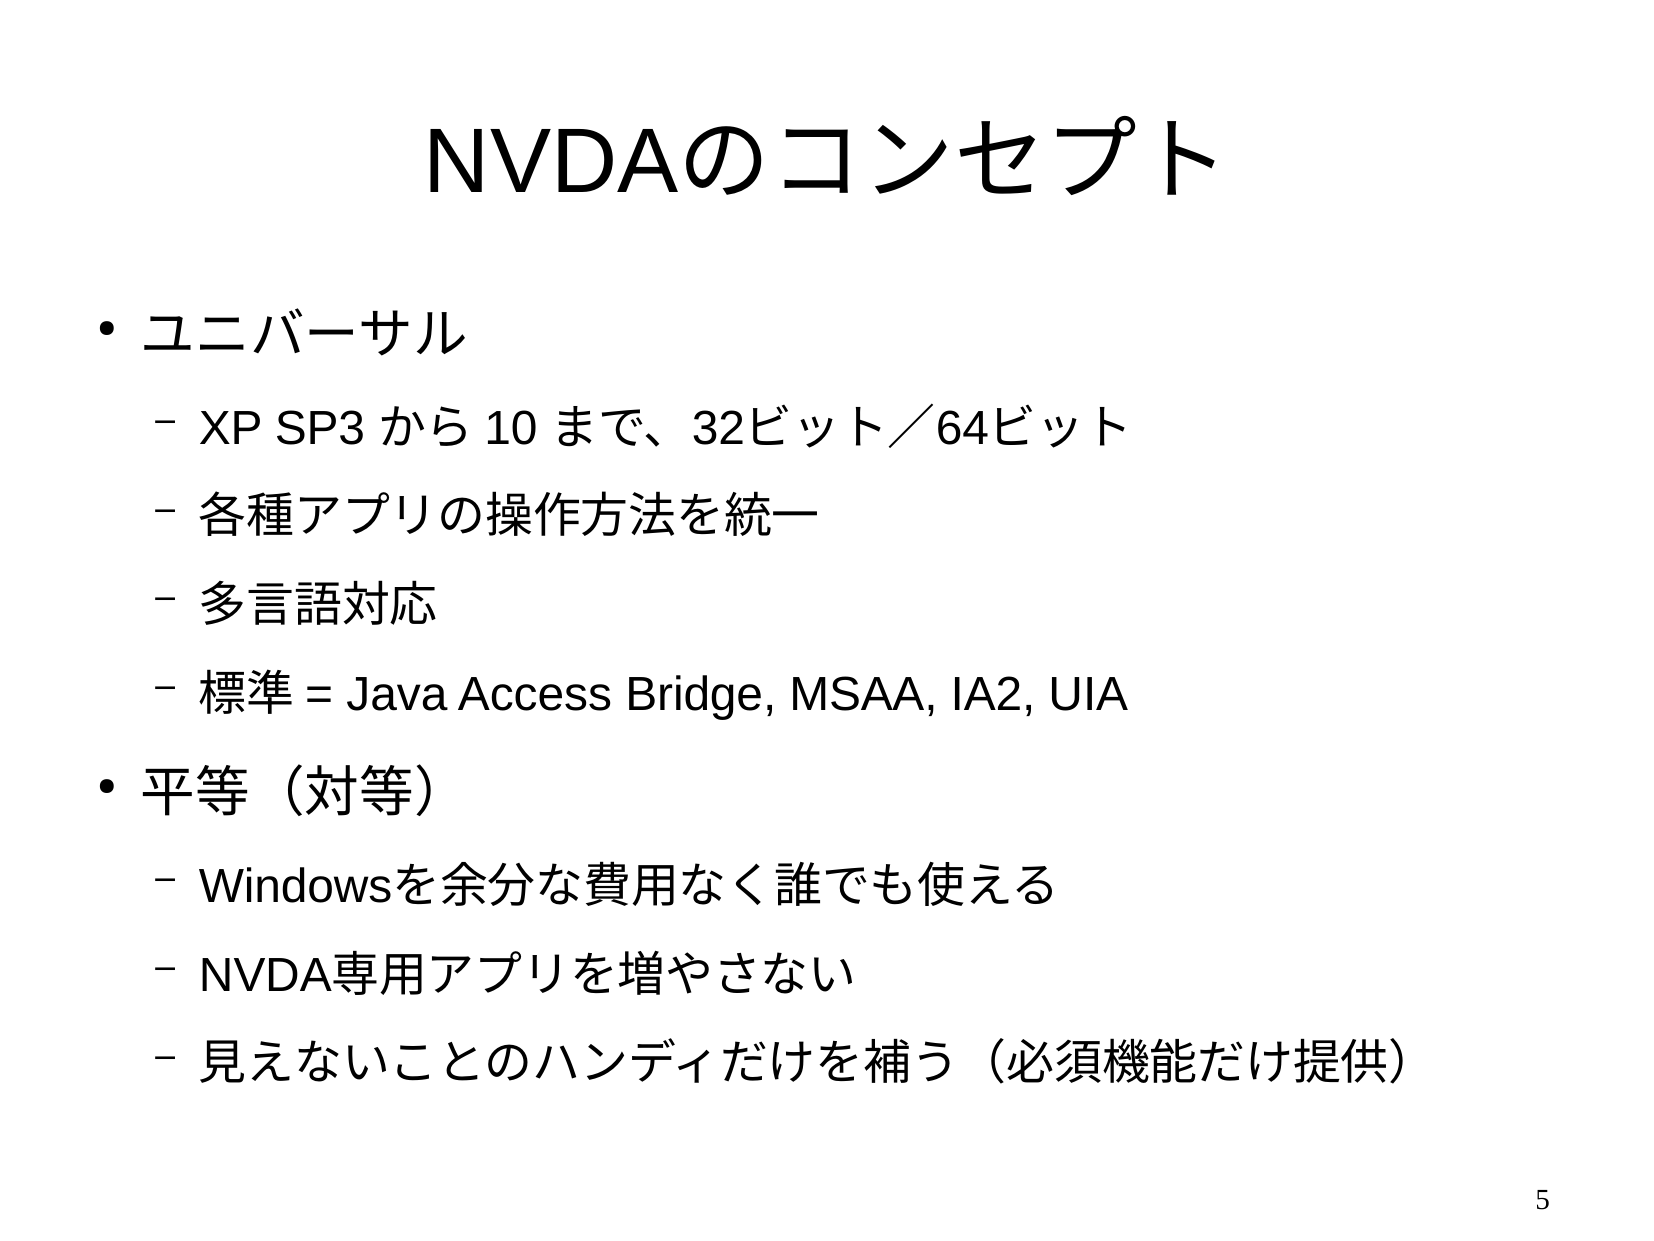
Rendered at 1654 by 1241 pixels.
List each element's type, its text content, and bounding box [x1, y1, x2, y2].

list ユニバーサル XP SP3 から 10 まで、32ビット／64ビット 各種アプリの操作方法を統一 多言語対応 標準 = Java Access Bridge, MSAA, IA2, UIA 平等（対等） Windowsを余分な費用なく誰でも使える NVDA専用アプリを増やさない 見えないことのハンディだけを補う（必須機能だけ提供） [82, 290, 1571, 1099]
title NVDAのコンセプト [82, 49, 1571, 257]
